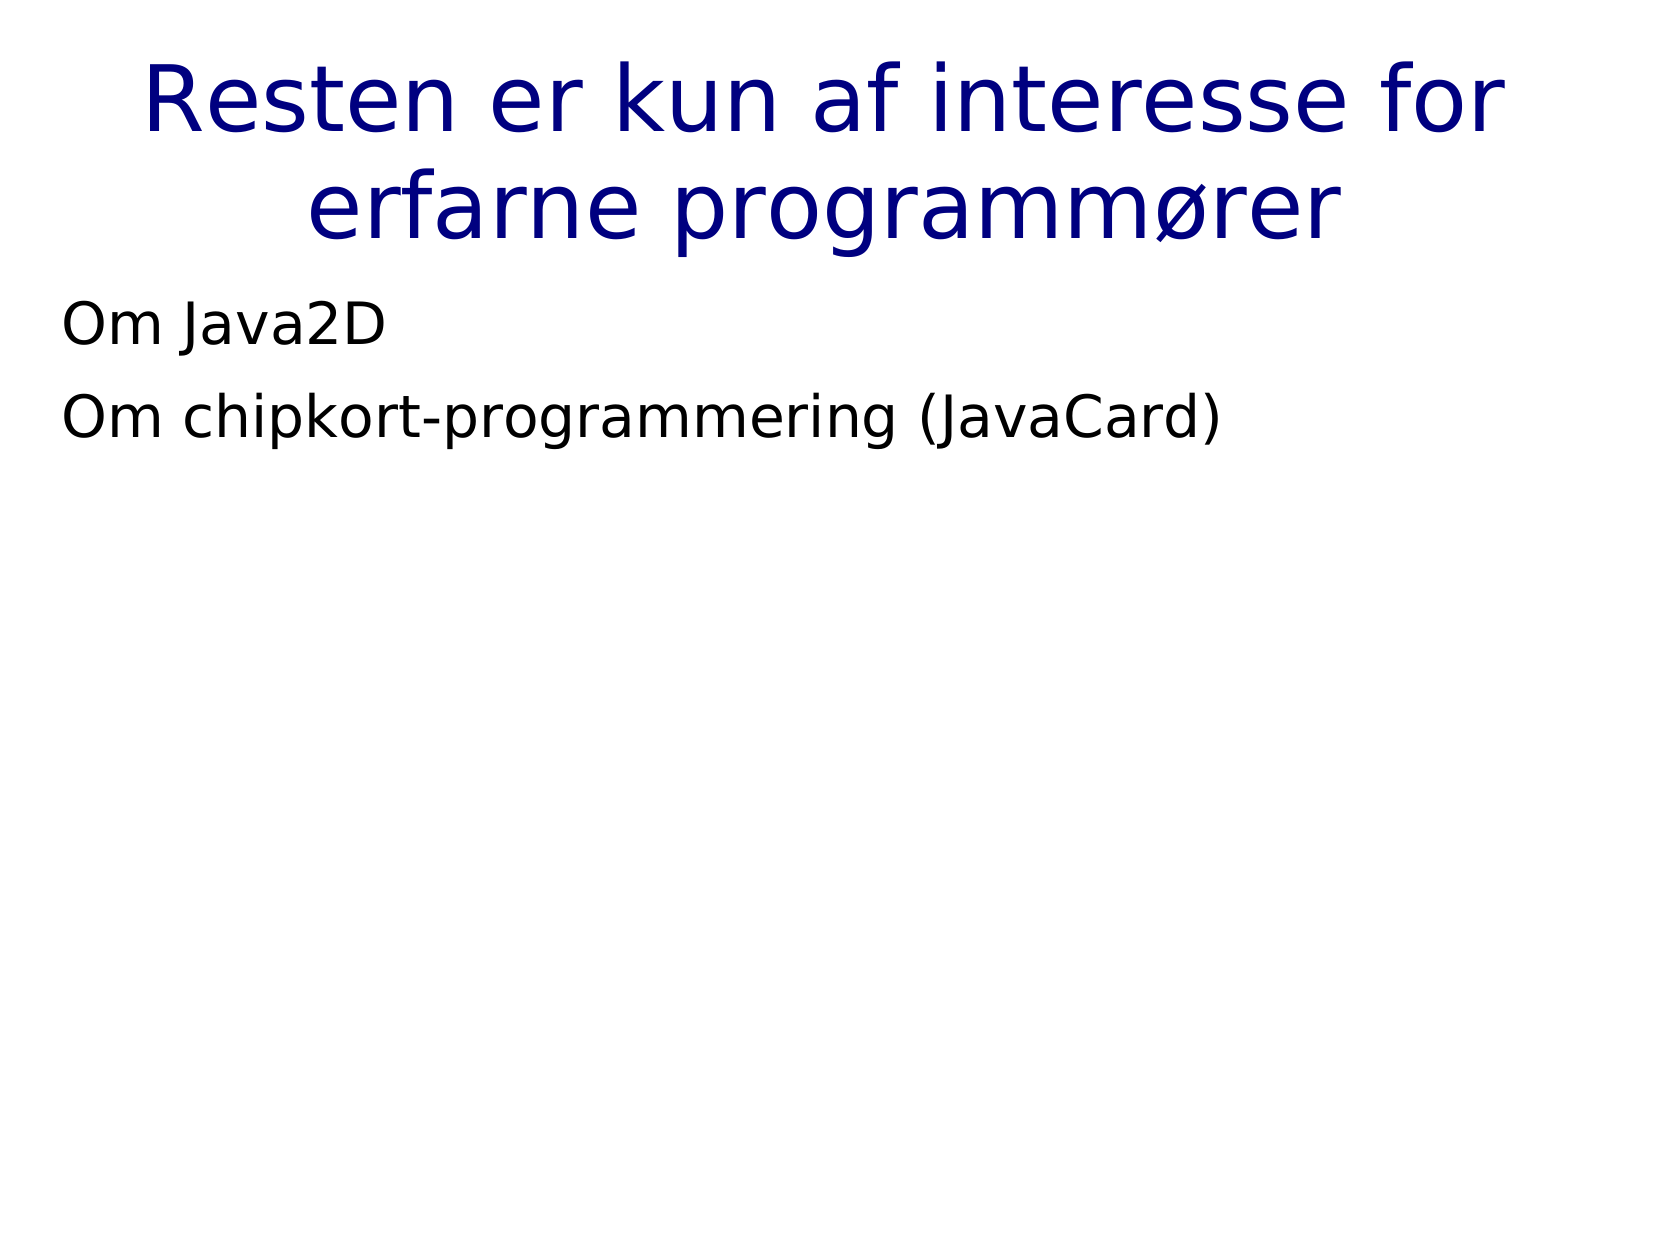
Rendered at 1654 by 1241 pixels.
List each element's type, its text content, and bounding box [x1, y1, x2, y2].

title Resten er kun af interesse for erfarne programmører [30, 45, 1620, 261]
list Om Java2D Om chipkort-programmering (JavaCard) [44, 290, 1606, 1211]
